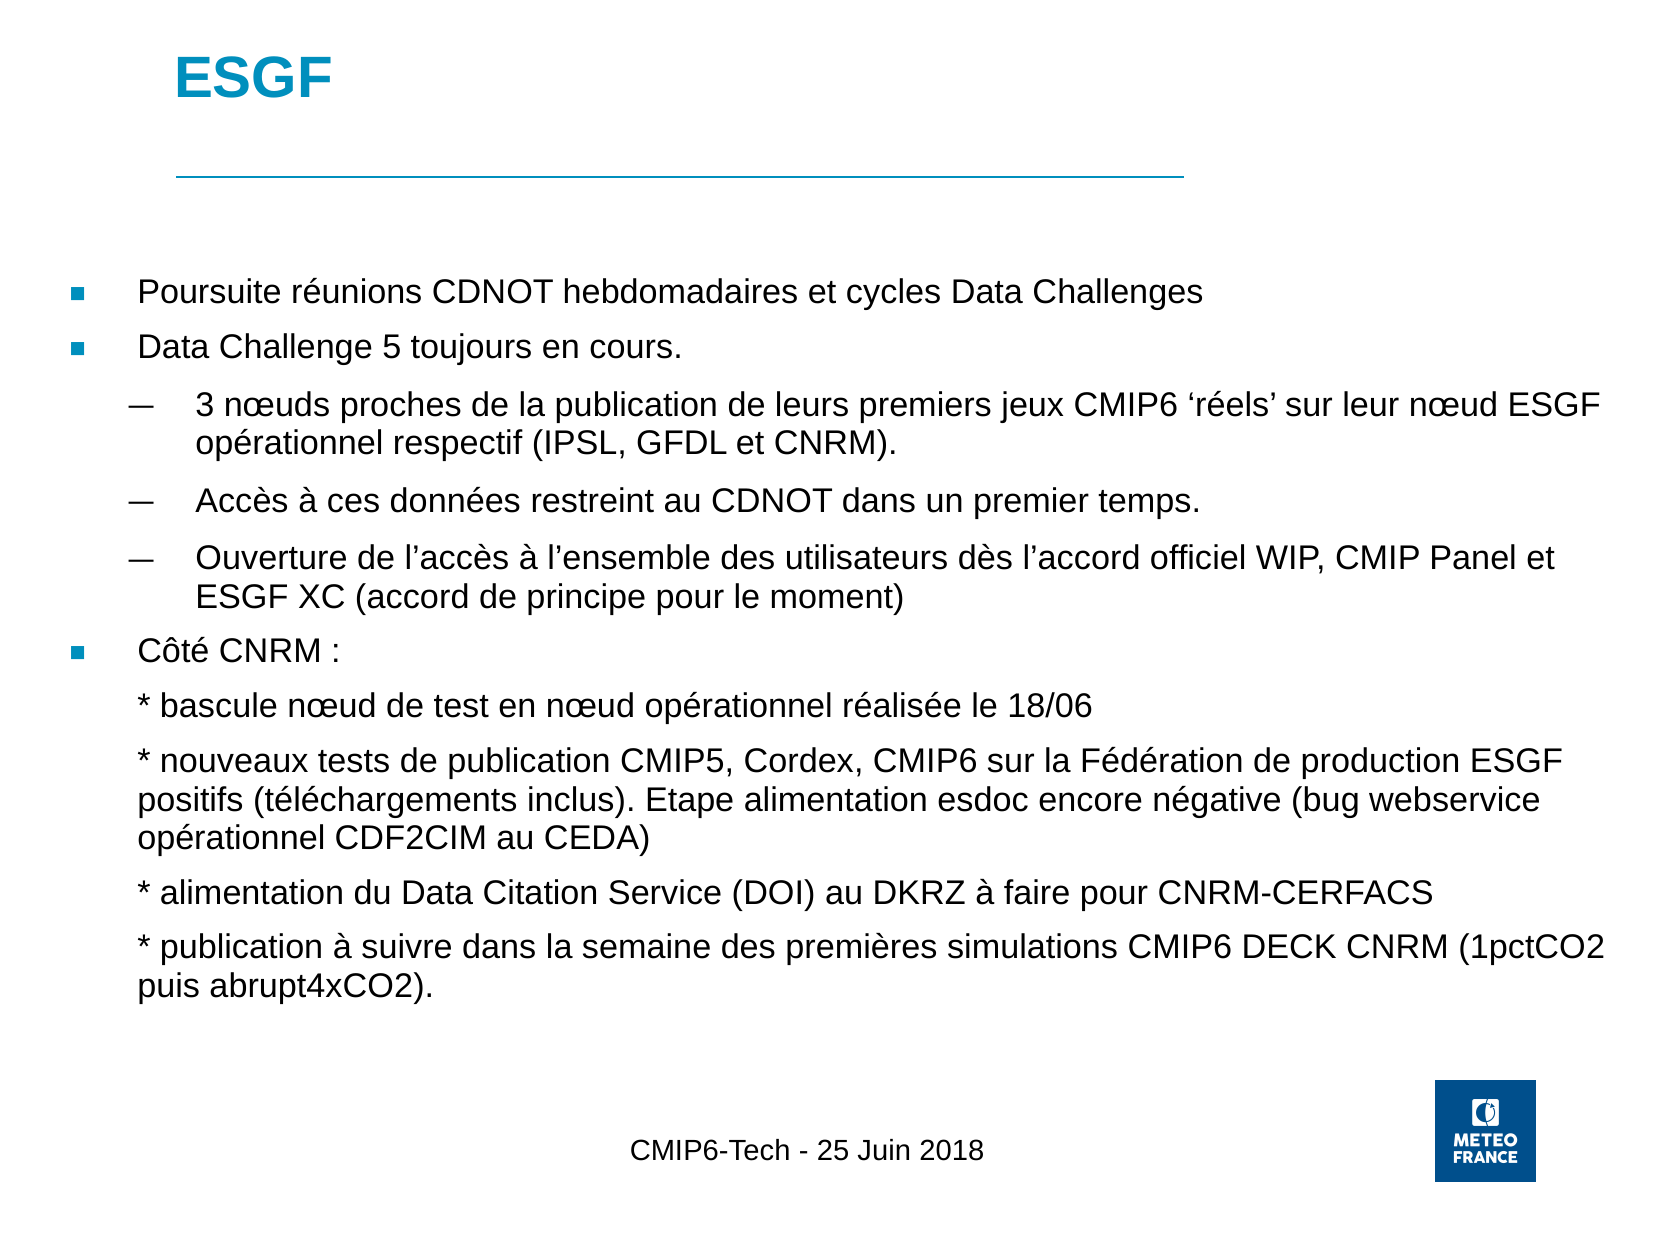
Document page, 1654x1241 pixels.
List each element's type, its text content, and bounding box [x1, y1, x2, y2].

list Poursuite réunions CDNOT hebdomadaires et cycles Data Challenges Data Challenge 5 toujours en cours. 3 nœuds proches de la publication de leurs premiers jeux CMIP6 ‘réels’ sur leur nœud ESGF opérationnel respectif (IPSL, GFDL et CNRM). Accès à ces données restreint au CDNOT dans un premier temps. Ouverture de l’accès à l’ensemble des utilisateurs dès l’accord officiel WIP, CMIP Panel et ESGF XC (accord de principe pour le moment) Côté CNRM : * bascule nœud de test en nœud opérationnel réalisée le 18/06 * nouveaux tests de publication CMIP5, Cordex, CMIP6 sur la Fédération de production ESGF positifs (téléchargements inclus). Etape alimentation esdoc encore négative (bug webservice opérationnel CDF2CIM au CEDA) * alimentation du Data Citation Service (DOI) au DKRZ à faire pour CNRM-CERFACS * publication à suivre dans la semaine des premières simulations CMIP6 DECK CNRM (1pctCO2 puis abrupt4xCO2). [55, 217, 1616, 1119]
picture [1435, 1119, 1536, 1182]
title ESGF [174, 0, 1654, 156]
